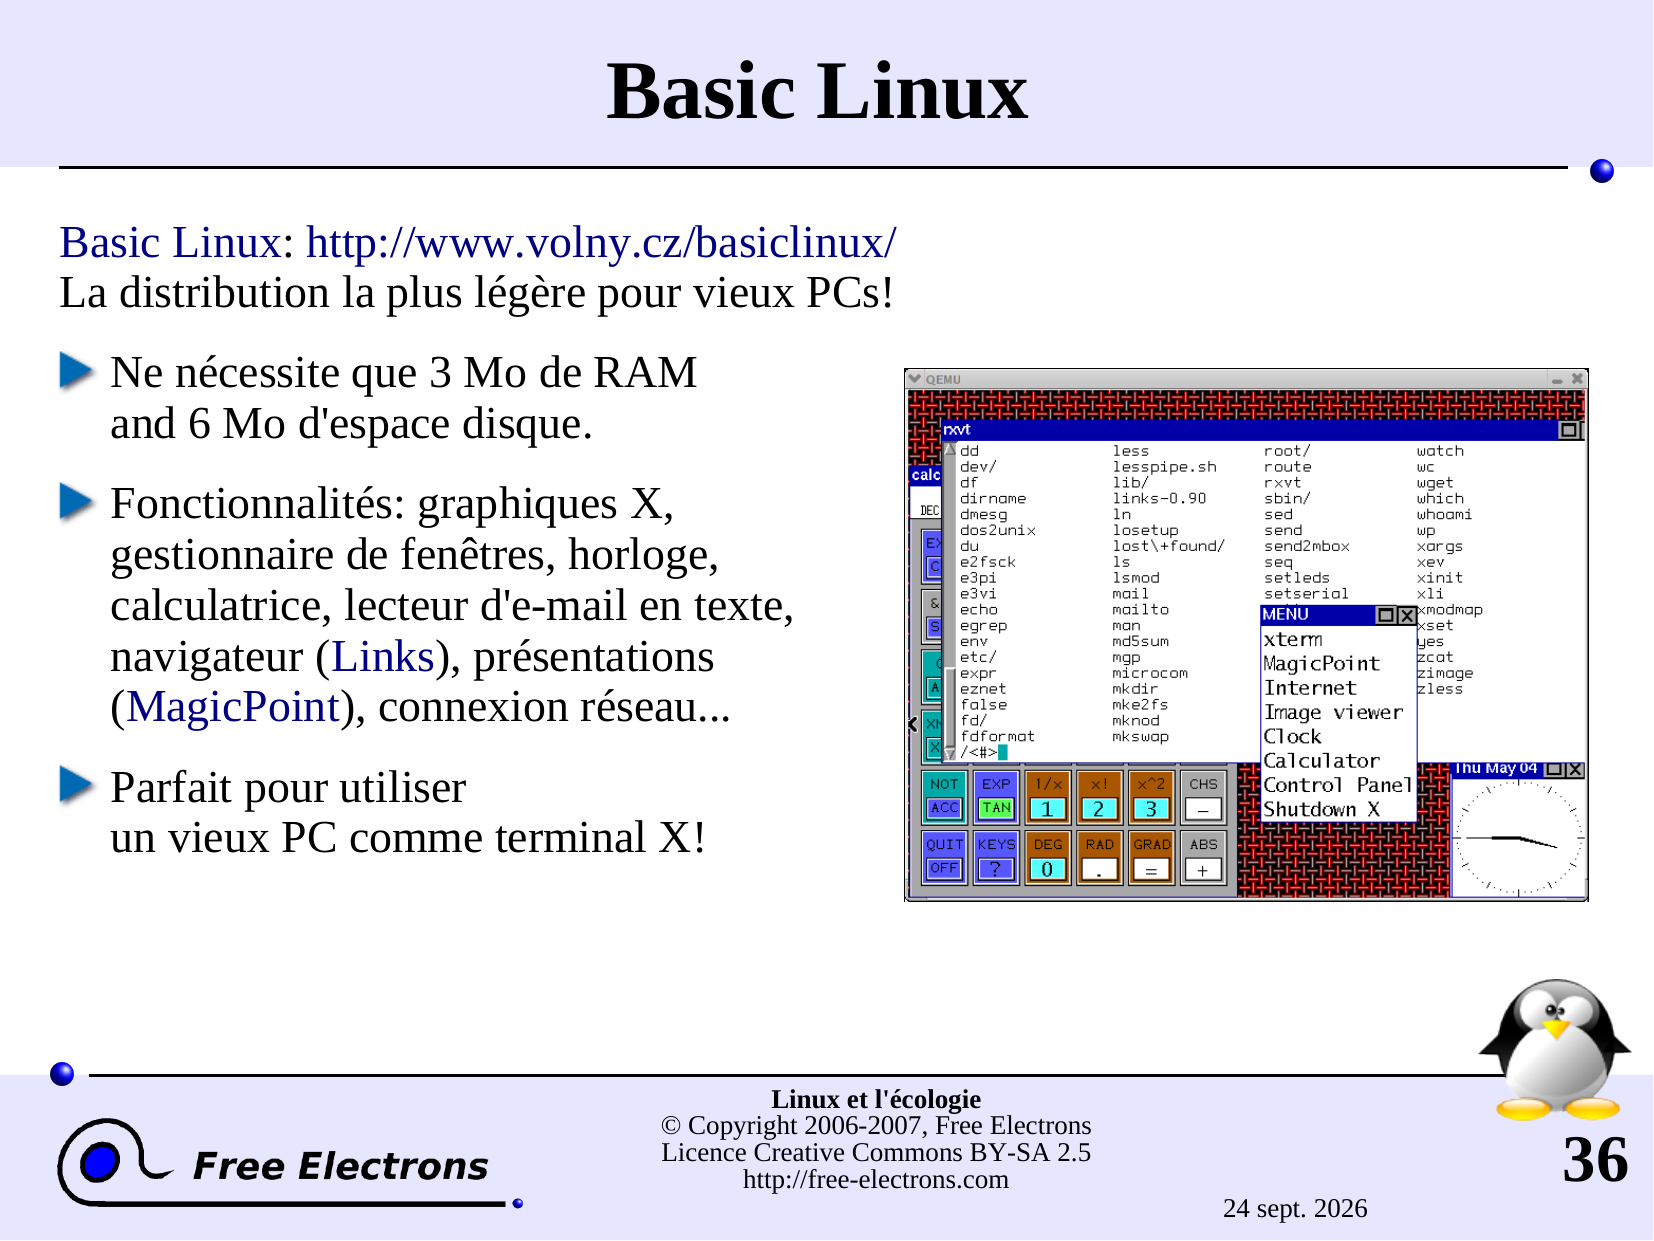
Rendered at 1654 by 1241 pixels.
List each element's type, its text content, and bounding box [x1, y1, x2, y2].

picture [904, 368, 1589, 902]
picture [50, 1107, 527, 1216]
title Basic Linux [33, 29, 1604, 153]
picture [1476, 979, 1634, 1121]
list Basic Linux: http://www.volny.cz/basiclinux/ La distribution la plus légère pour vieux PCs! Ne nécessite que 3 Mo de RAM and 6 Mo d'espace disque. Fonctionnalités: graphiques X, gestionnaire de fenêtres, horloge, calculatrice, lecteur d'e-mail en texte, navigateur (Links), présentations (MagicPoint), connexion réseau... Parfait pour utiliser un vieux PC comme terminal X! [40, 216, 1518, 1066]
